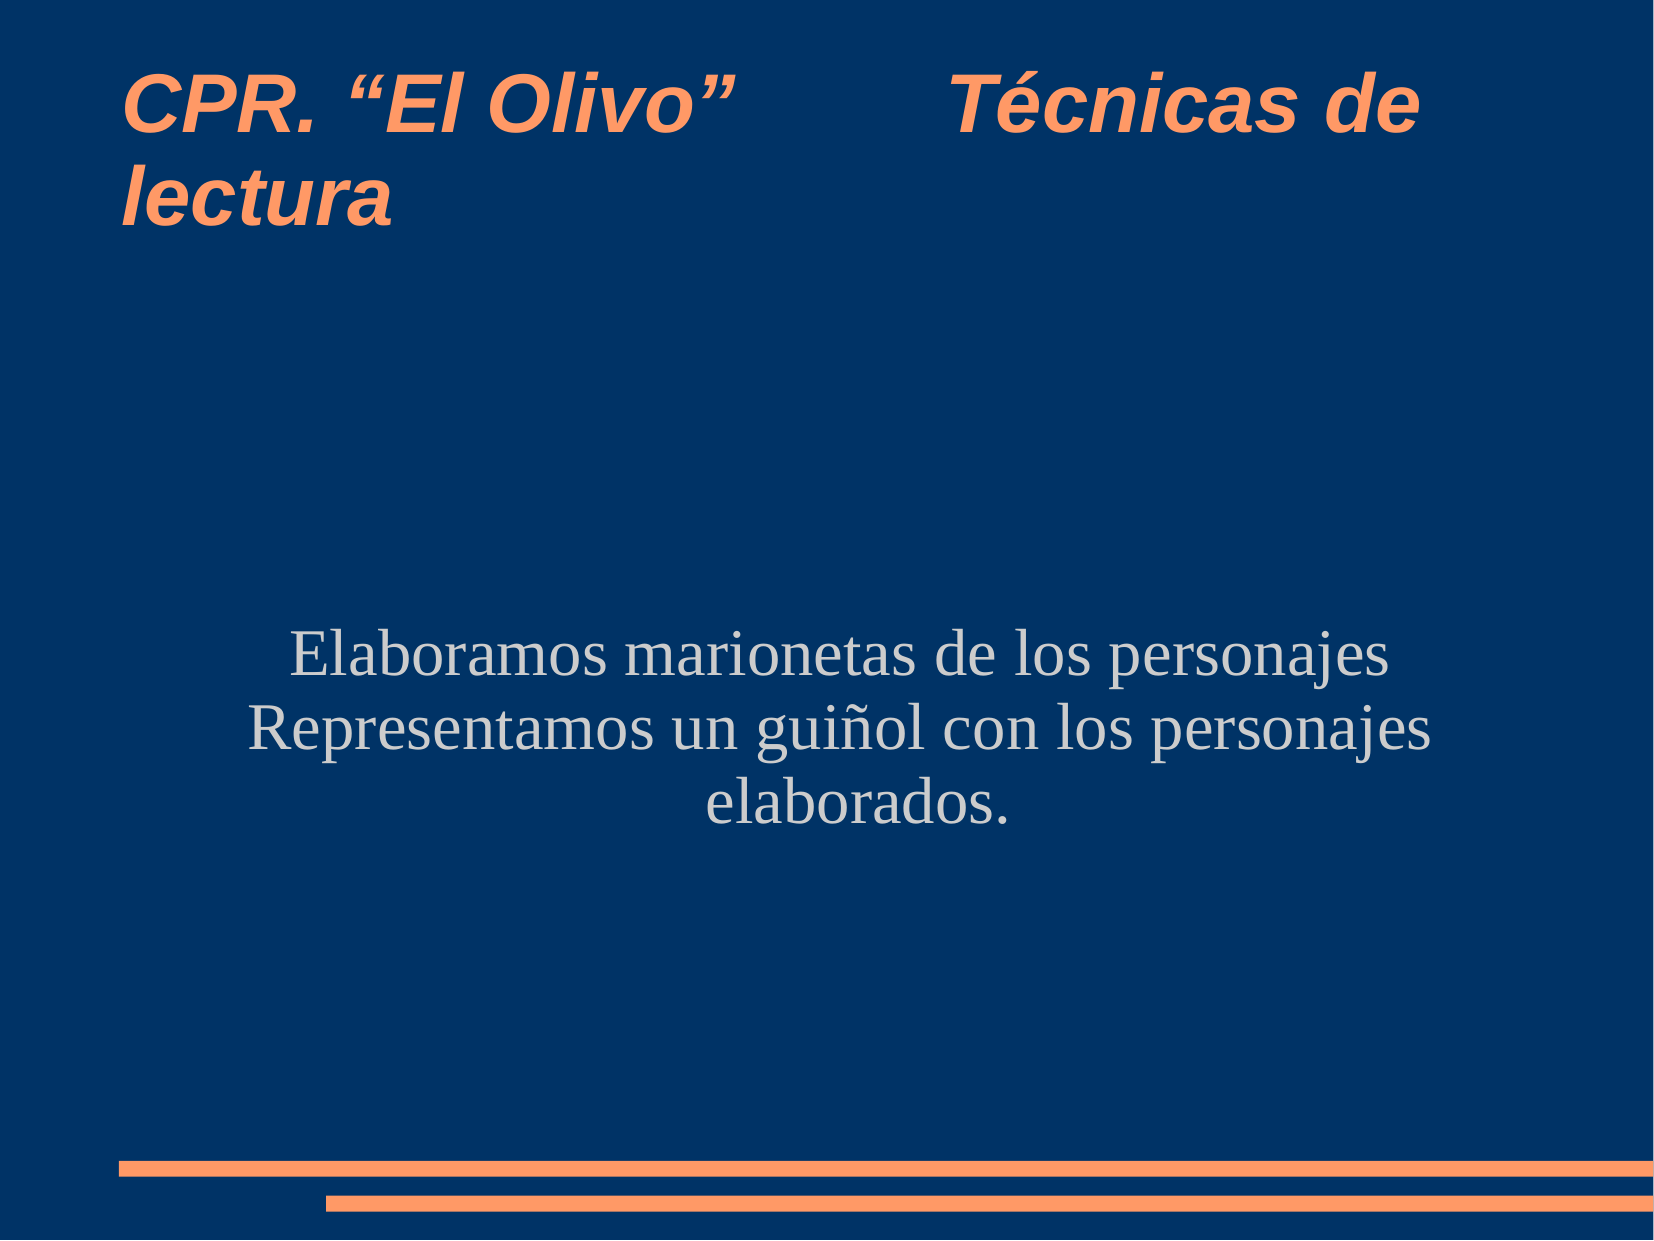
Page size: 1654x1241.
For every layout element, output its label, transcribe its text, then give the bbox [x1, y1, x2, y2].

title CPR. “El Olivo” Técnicas de lectura [121, 46, 1534, 254]
subtitle Elaboramos marionetas de los personajes Representamos un guiñol con los personajes elaborados. [121, 322, 1561, 1132]
